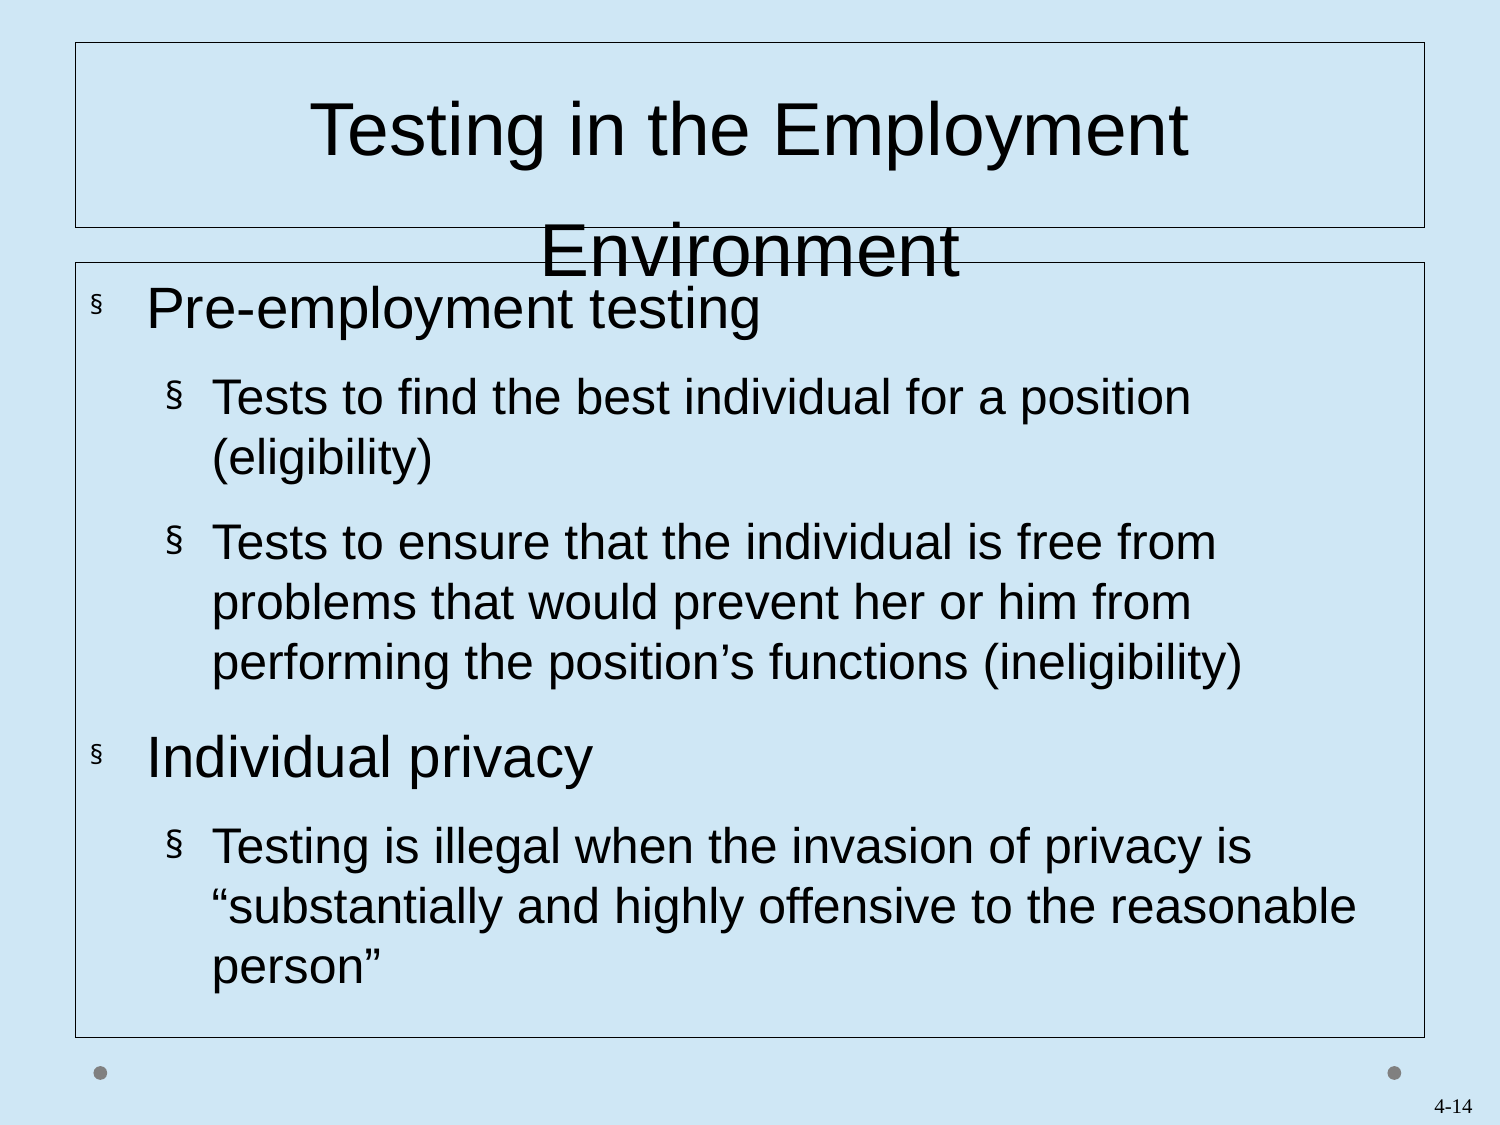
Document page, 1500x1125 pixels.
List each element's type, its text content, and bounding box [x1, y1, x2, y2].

title Testing in the Employment Environment [75, 42, 1425, 228]
list Pre-employment testing Tests to find the best individual for a position (eligibility) Tests to ensure that the individual is free from problems that would prevent her or him from performing the position’s functions (ineligibility) Individual privacy Testing is illegal when the invasion of privacy is “substantially and highly offensive to the reasonable person” [75, 262, 1425, 1038]
